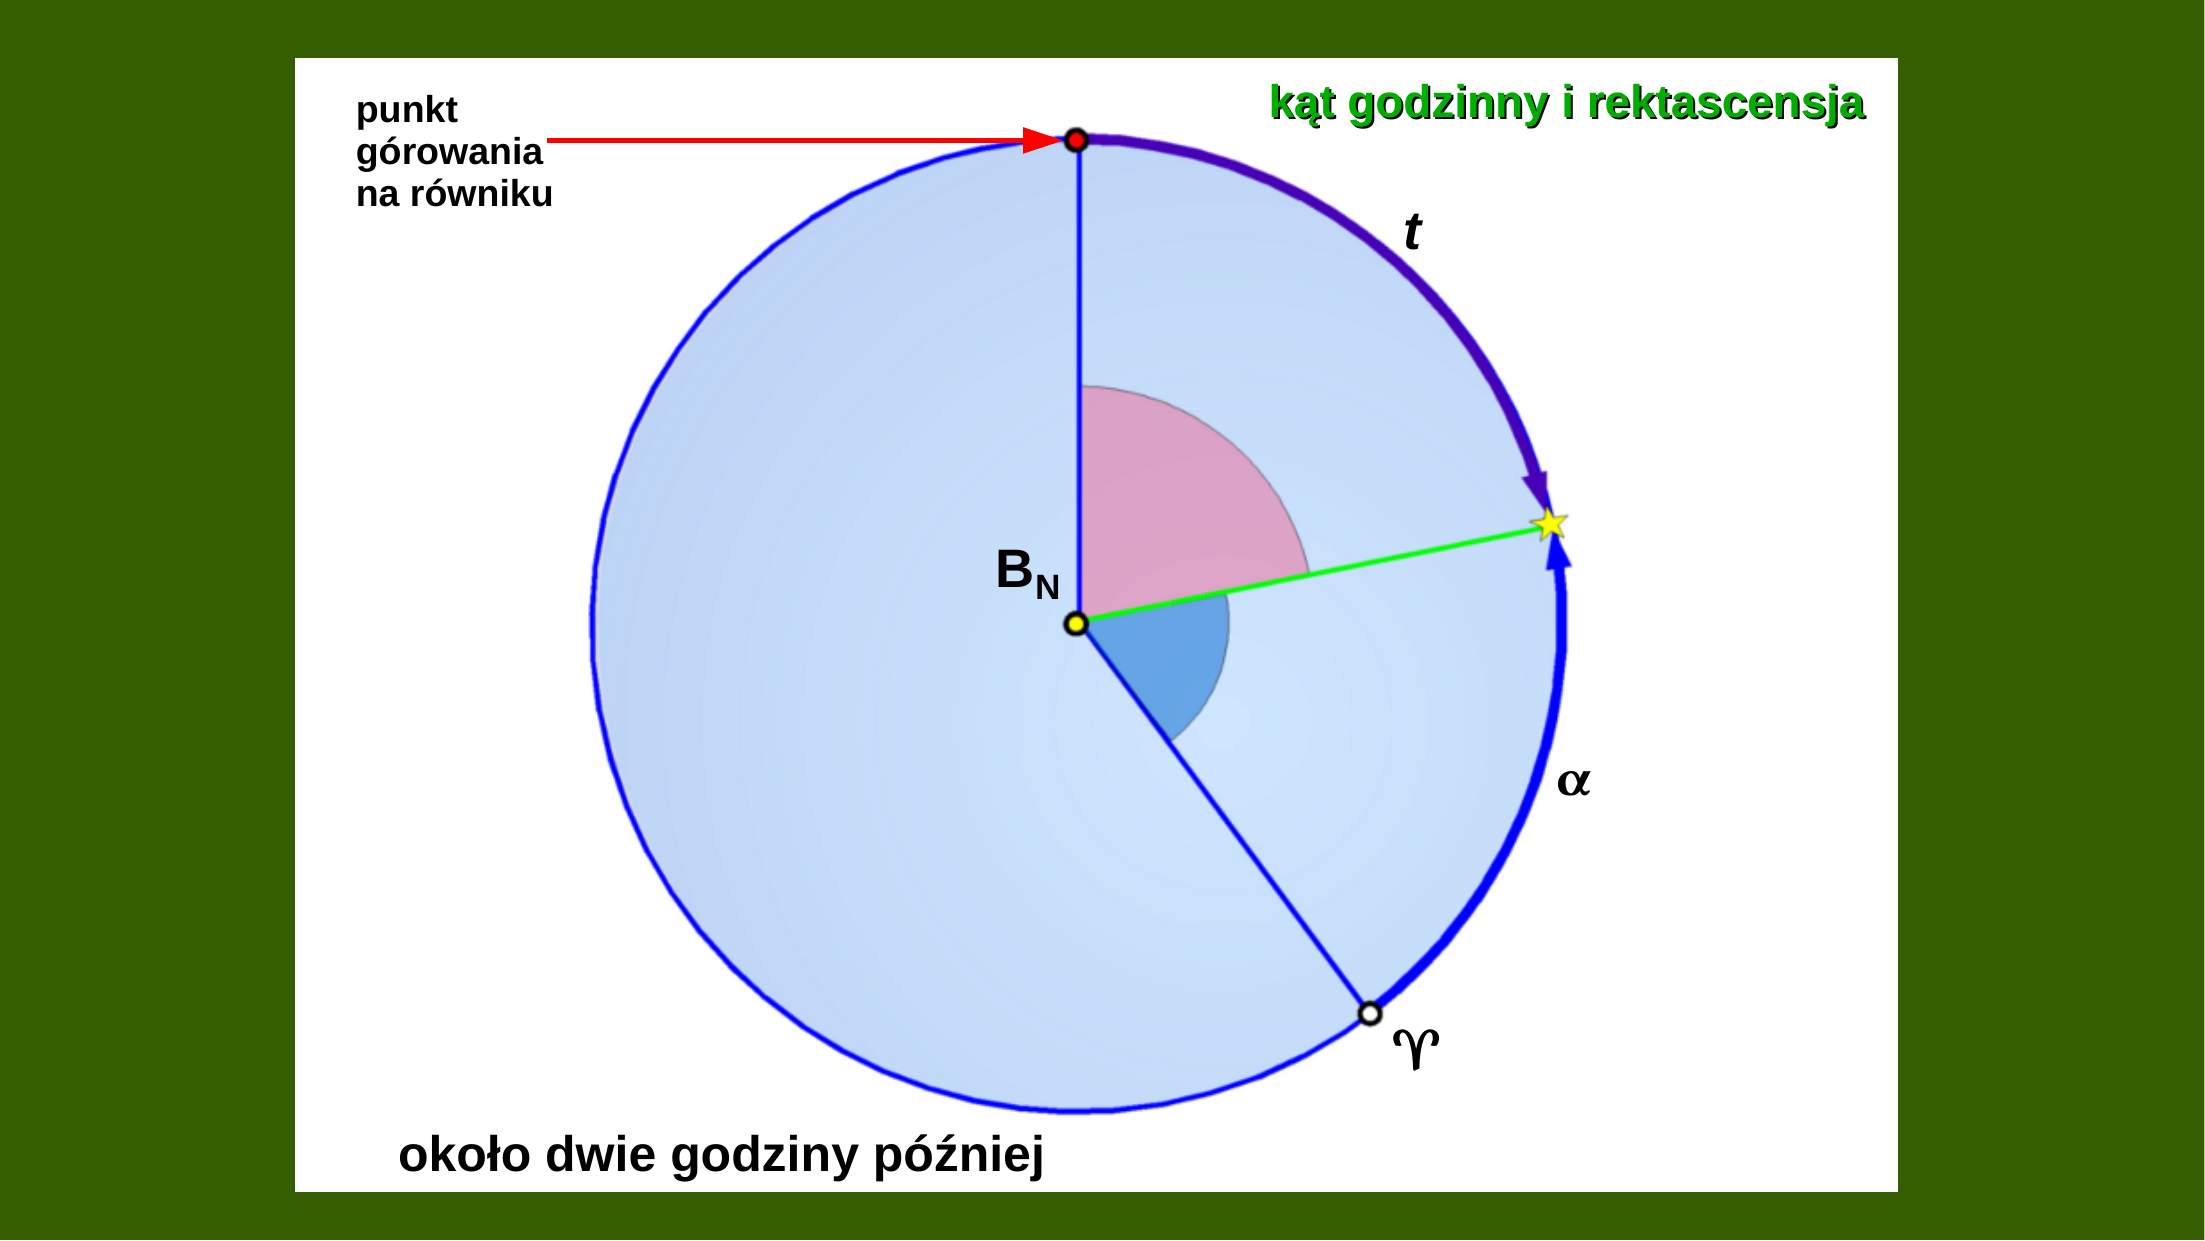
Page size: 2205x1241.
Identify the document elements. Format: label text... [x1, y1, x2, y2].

text_box t [1389, 193, 1437, 269]
picture [295, 58, 1898, 1192]
text_box α [1541, 739, 1607, 817]
text_box punkt górowania na równiku [341, 81, 571, 222]
text_box BN [981, 531, 1076, 615]
text_box kąt godzinny i rektascensja [1253, 68, 1880, 135]
text_box ♈ [1377, 1007, 1456, 1085]
text_box około dwie godziny później [383, 1119, 1075, 1190]
